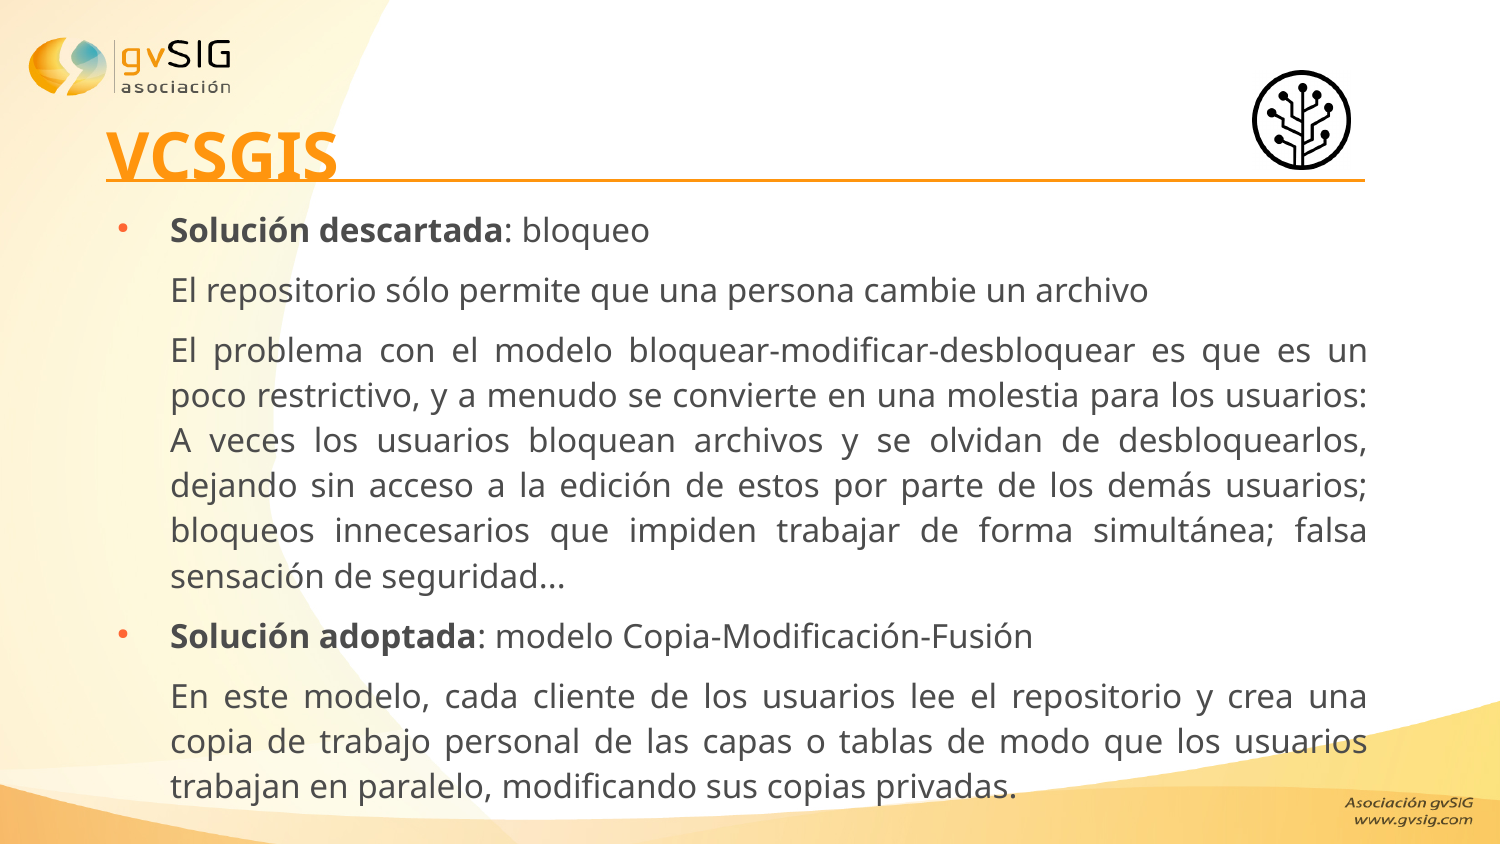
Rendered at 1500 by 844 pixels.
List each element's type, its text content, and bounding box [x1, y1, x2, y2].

list Solución descartada: bloqueo El repositorio sólo permite que una persona cambie un archivo El problema con el modelo bloquear-modificar-desbloquear es que es un poco restrictivo, y a menudo se convierte en una molestia para los usuarios: A veces los usuarios bloquean archivos y se olvidan de desbloquearlos, dejando sin acceso a la edición de estos por parte de los demás usuarios; bloqueos innecesarios que impiden trabajar de forma simultánea; falsa sensación de seguridad... Solución adoptada: modelo Copia-Modificación-Fusión En este modelo, cada cliente de los usuarios lee el repositorio y crea una copia de trabajo personal de las capas o tablas de modo que los usuarios trabajan en paralelo, modificando sus copias privadas. [99, 206, 1371, 787]
picture [0, 0, 1500, 844]
title VCSGIS [106, 115, 1457, 193]
